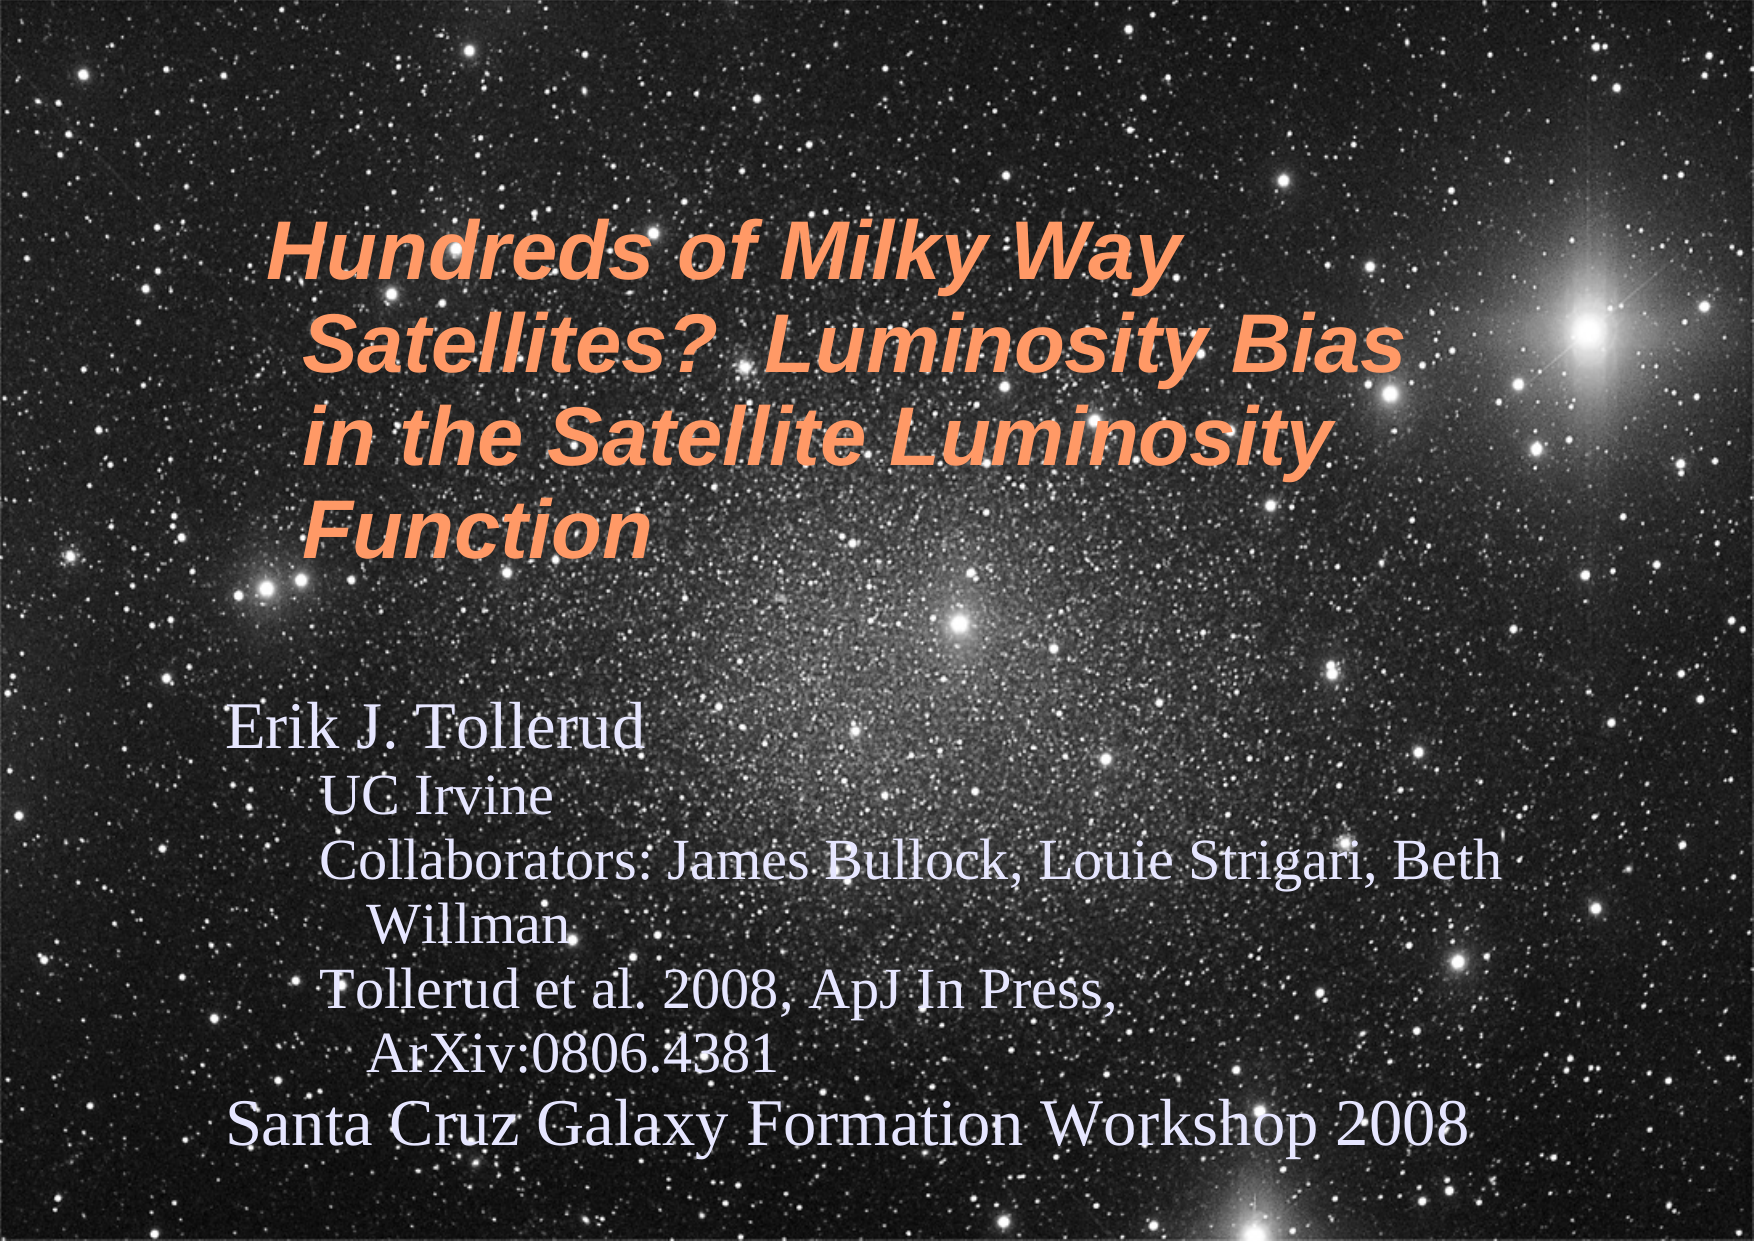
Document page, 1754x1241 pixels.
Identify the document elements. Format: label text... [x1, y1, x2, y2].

list Erik J. Tollerud UC Irvine Collaborators: James Bullock, Louie Strigari, Beth Willman Tollerud et al. 2008, ApJ In Press, ArXiv:0806.4381 Santa Cruz Galaxy Formation Workshop 2008 [225, 688, 1542, 1160]
title Hundreds of Milky Way Satellites? Luminosity Bias in the Satellite Luminosity Function [266, 203, 1437, 577]
picture [0, 0, 1754, 1241]
